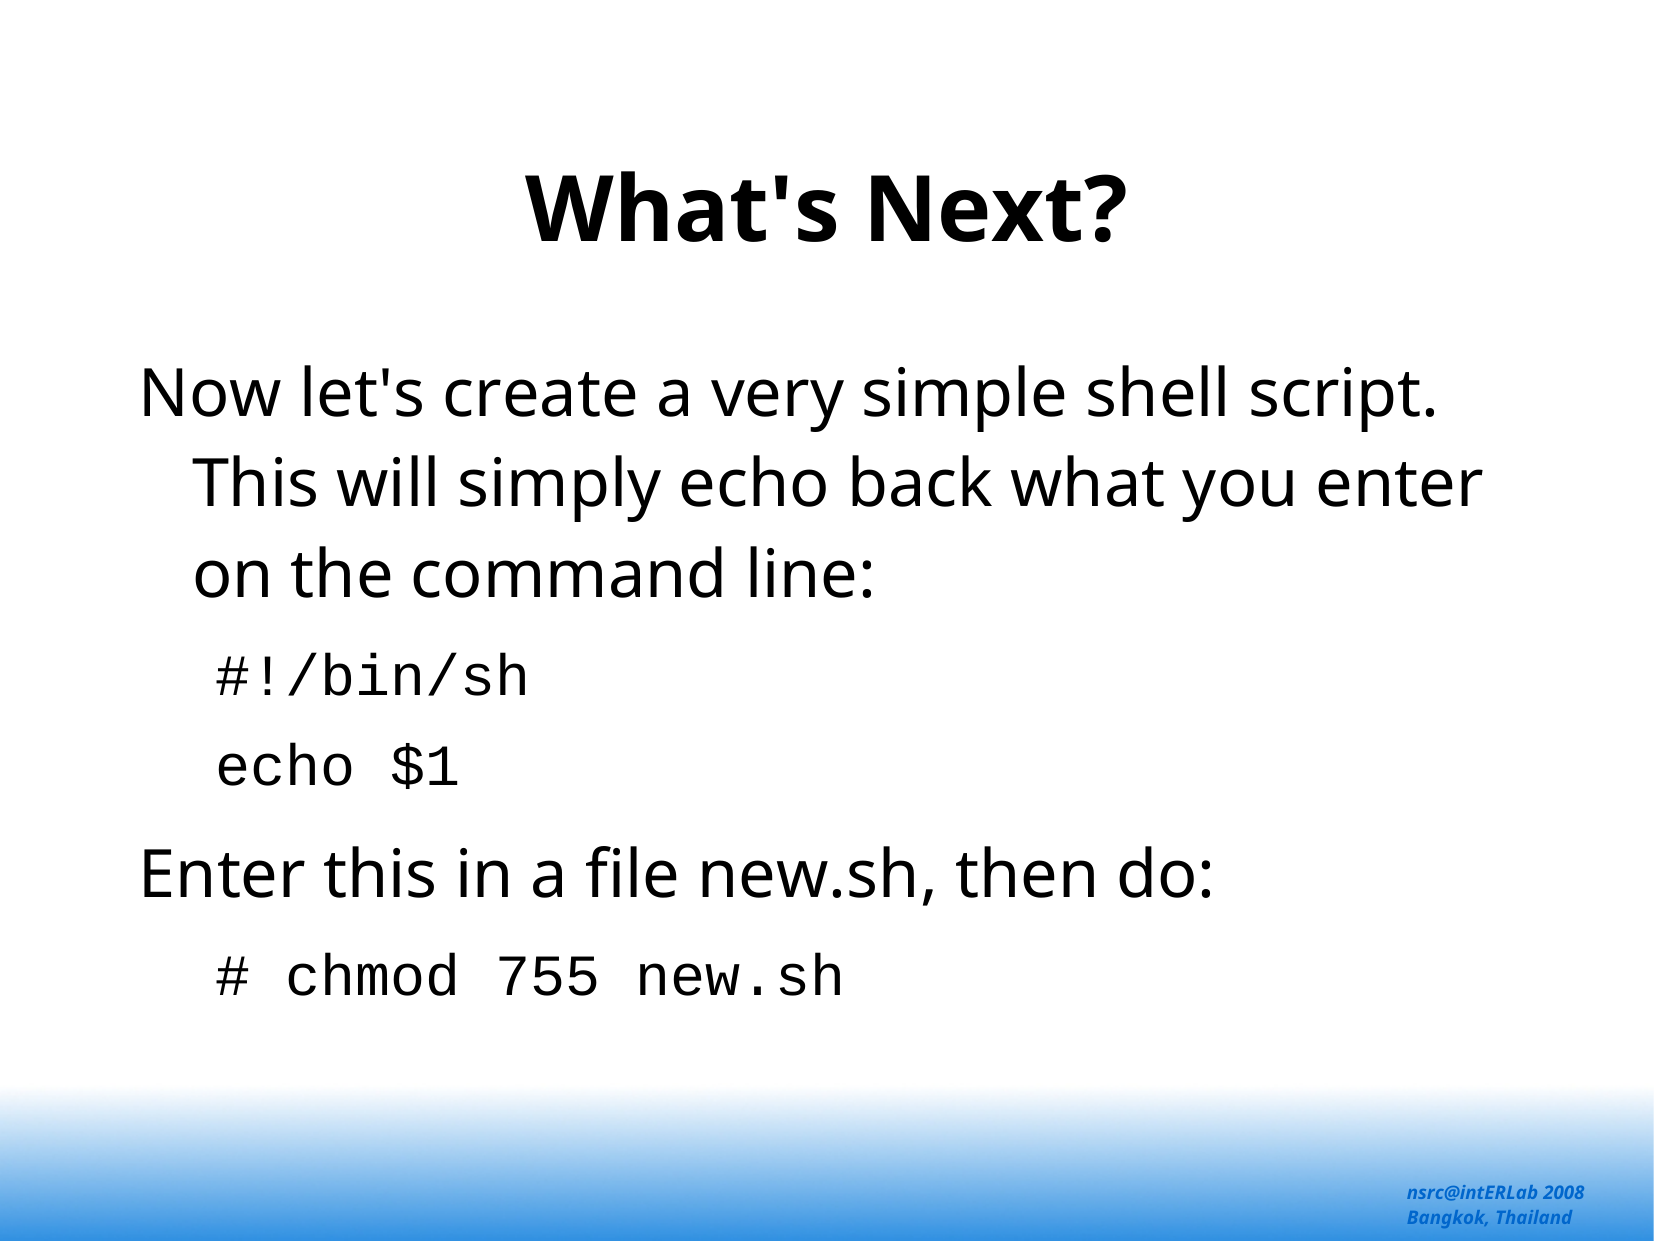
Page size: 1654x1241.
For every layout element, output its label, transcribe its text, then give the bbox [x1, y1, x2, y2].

list Now let's create a very simple shell script. This will simply echo back what you enter on the command line: #!/bin/sh echo $1 Enter this in a file new.sh, then do: # chmod 755 new.sh [121, 344, 1534, 1127]
picture [0, 1083, 1654, 1241]
title What's Next? [121, 102, 1534, 310]
